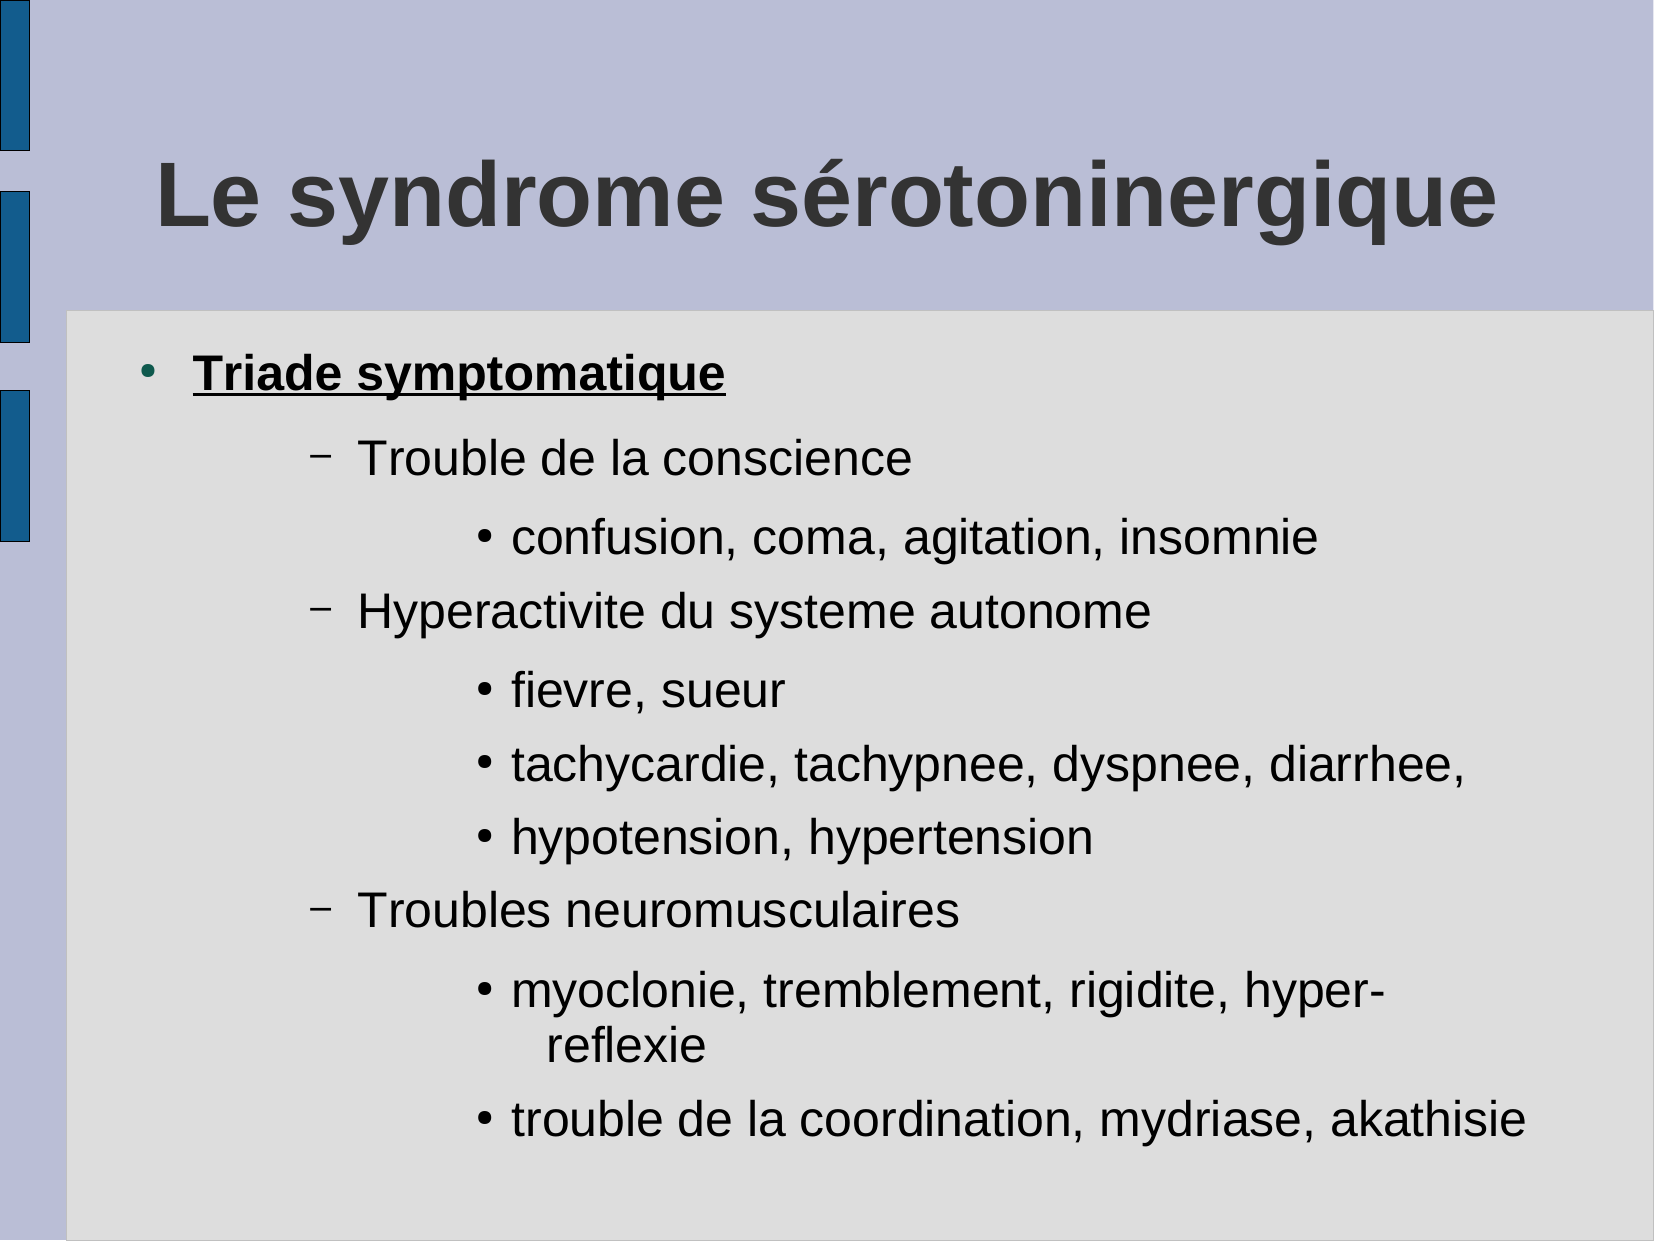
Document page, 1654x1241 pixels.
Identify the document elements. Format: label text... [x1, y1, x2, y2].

title Le syndrome sérotoninergique [121, 91, 1534, 299]
list Triade symptomatique Trouble de la conscience confusion, coma, agitation, insomnie Hyperactivite du systeme autonome fievre, sueur tachycardie, tachypnee, dyspnee, diarrhee, hypotension, hypertension Troubles neuromusculaires myoclonie, tremblement, rigidite, hyper-reflexie trouble de la coordination, mydriase, akathisie [121, 344, 1534, 1149]
